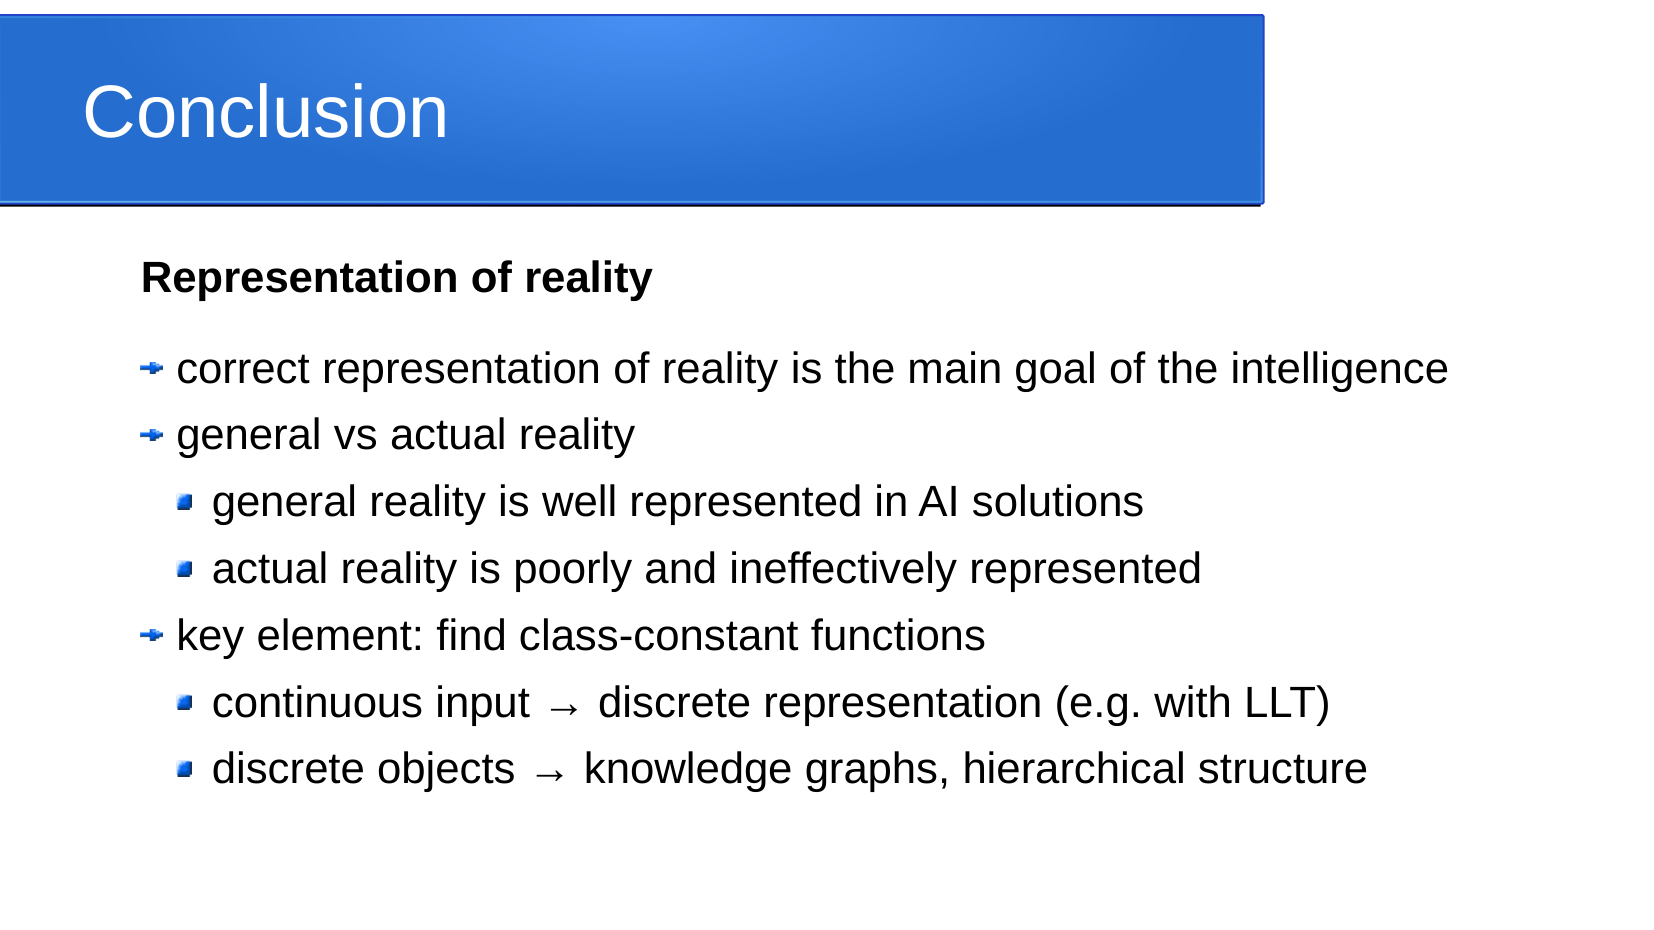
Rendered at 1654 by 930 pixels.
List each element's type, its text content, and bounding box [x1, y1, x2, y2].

title Conclusion [82, 35, 1234, 189]
text_box Representation of reality correct representation of reality is the main goal of the intelligence general vs actual reality general reality is well represented in AI solutions actual reality is poorly and ineffectively represented key element: find class-constant functions continuous input → discrete representation (e.g. with LLT) discrete objects → knowledge graphs, hierarchical structure [126, 245, 1592, 852]
